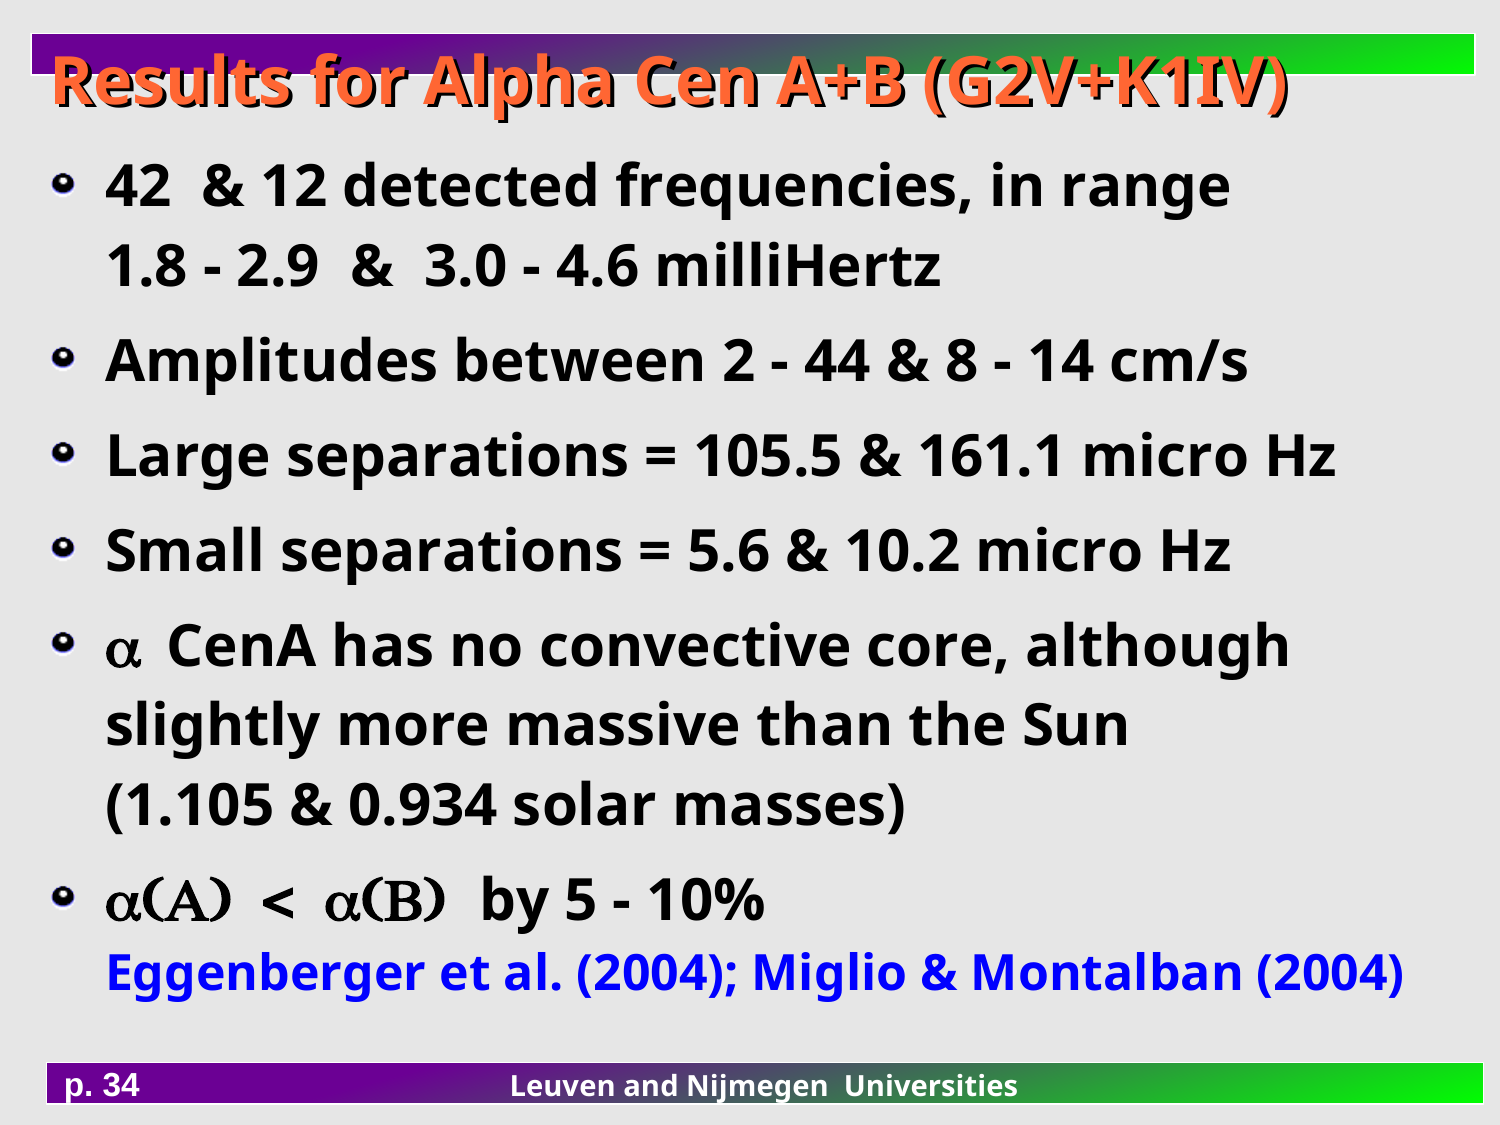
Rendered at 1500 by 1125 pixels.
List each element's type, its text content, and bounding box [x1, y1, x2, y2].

title Results for Alpha Cen A+B (G2V+K1IV) [49, 25, 1486, 131]
list 42 & 12 detected frequencies, in range 1.8 - 2.9 & 3.0 - 4.6 milliHertz Amplitudes between 2 - 44 & 8 - 14 cm/s Large separations = 105.5 & 161.1 micro Hz Small separations = 5.6 & 10.2 micro Hz  CenA has no convective core, although slightly more massive than the Sun (1.105 & 0.934 solar masses) (A) < (B) by 5 - 10% Eggenberger et al. (2004); Miglio & Montalban (2004) [48, 144, 1475, 1020]
